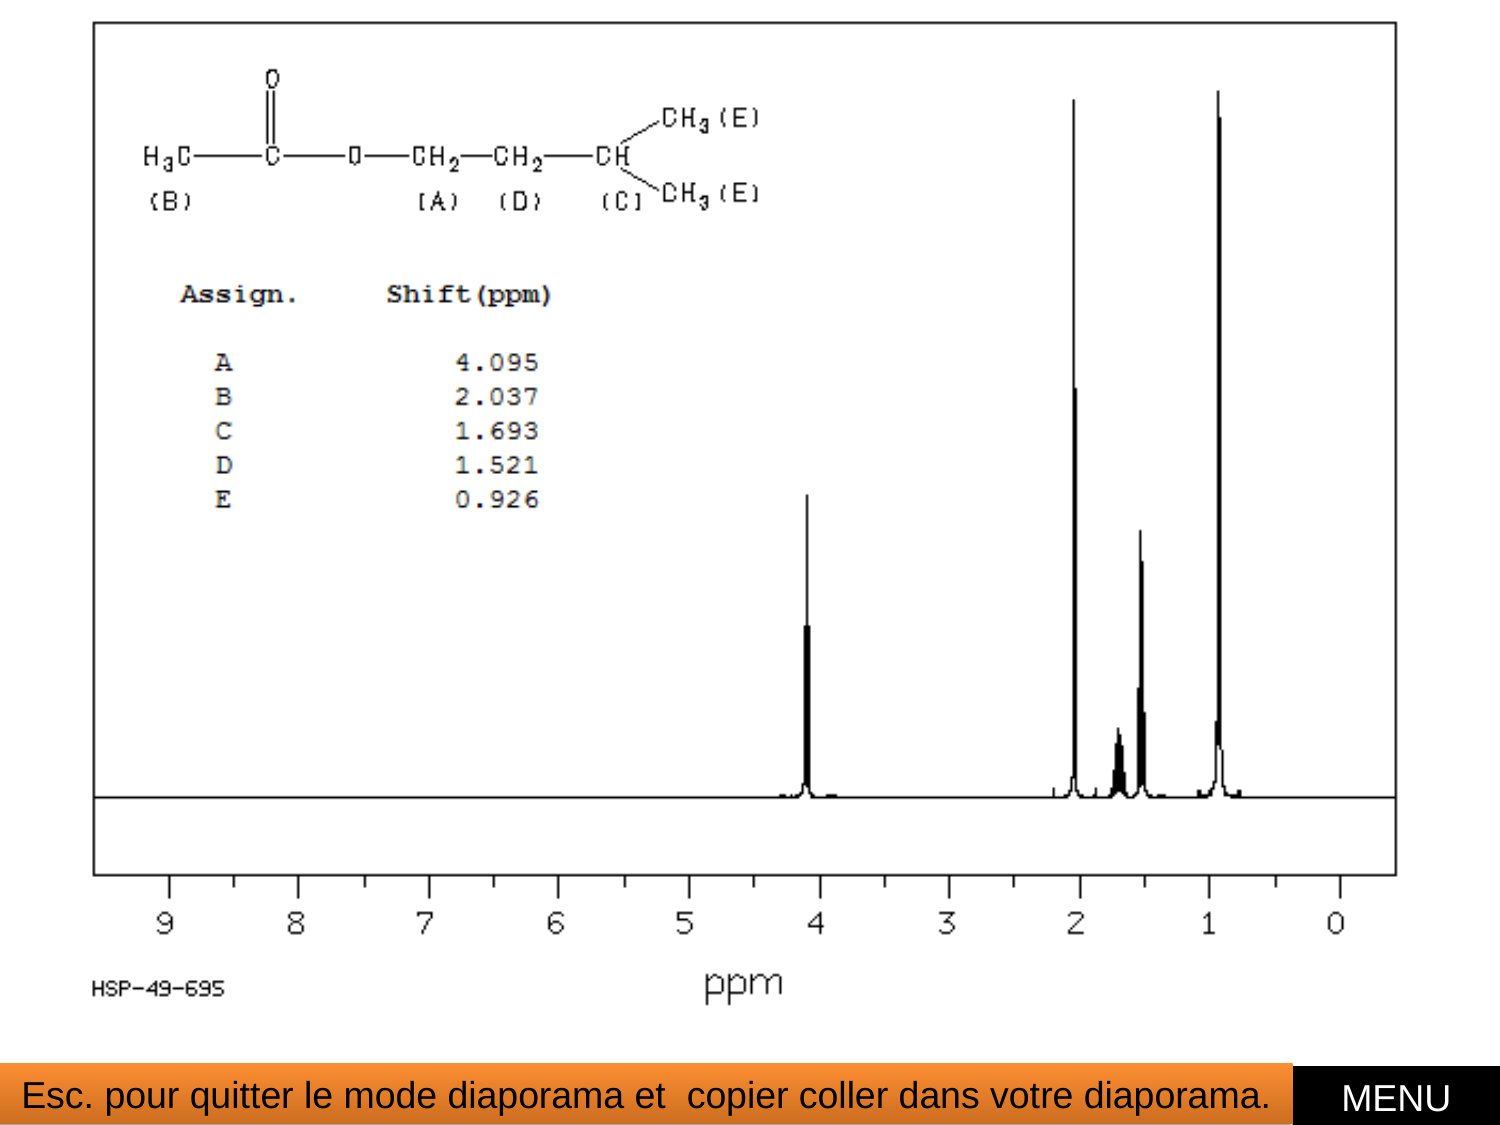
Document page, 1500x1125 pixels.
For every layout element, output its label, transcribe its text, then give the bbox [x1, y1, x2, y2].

text_box MENU [1292, 1066, 1500, 1125]
picture [80, 9, 1422, 1019]
text_box Esc. pour quitter le mode diaporama et copier coller dans votre diaporama. [0, 1063, 1293, 1124]
